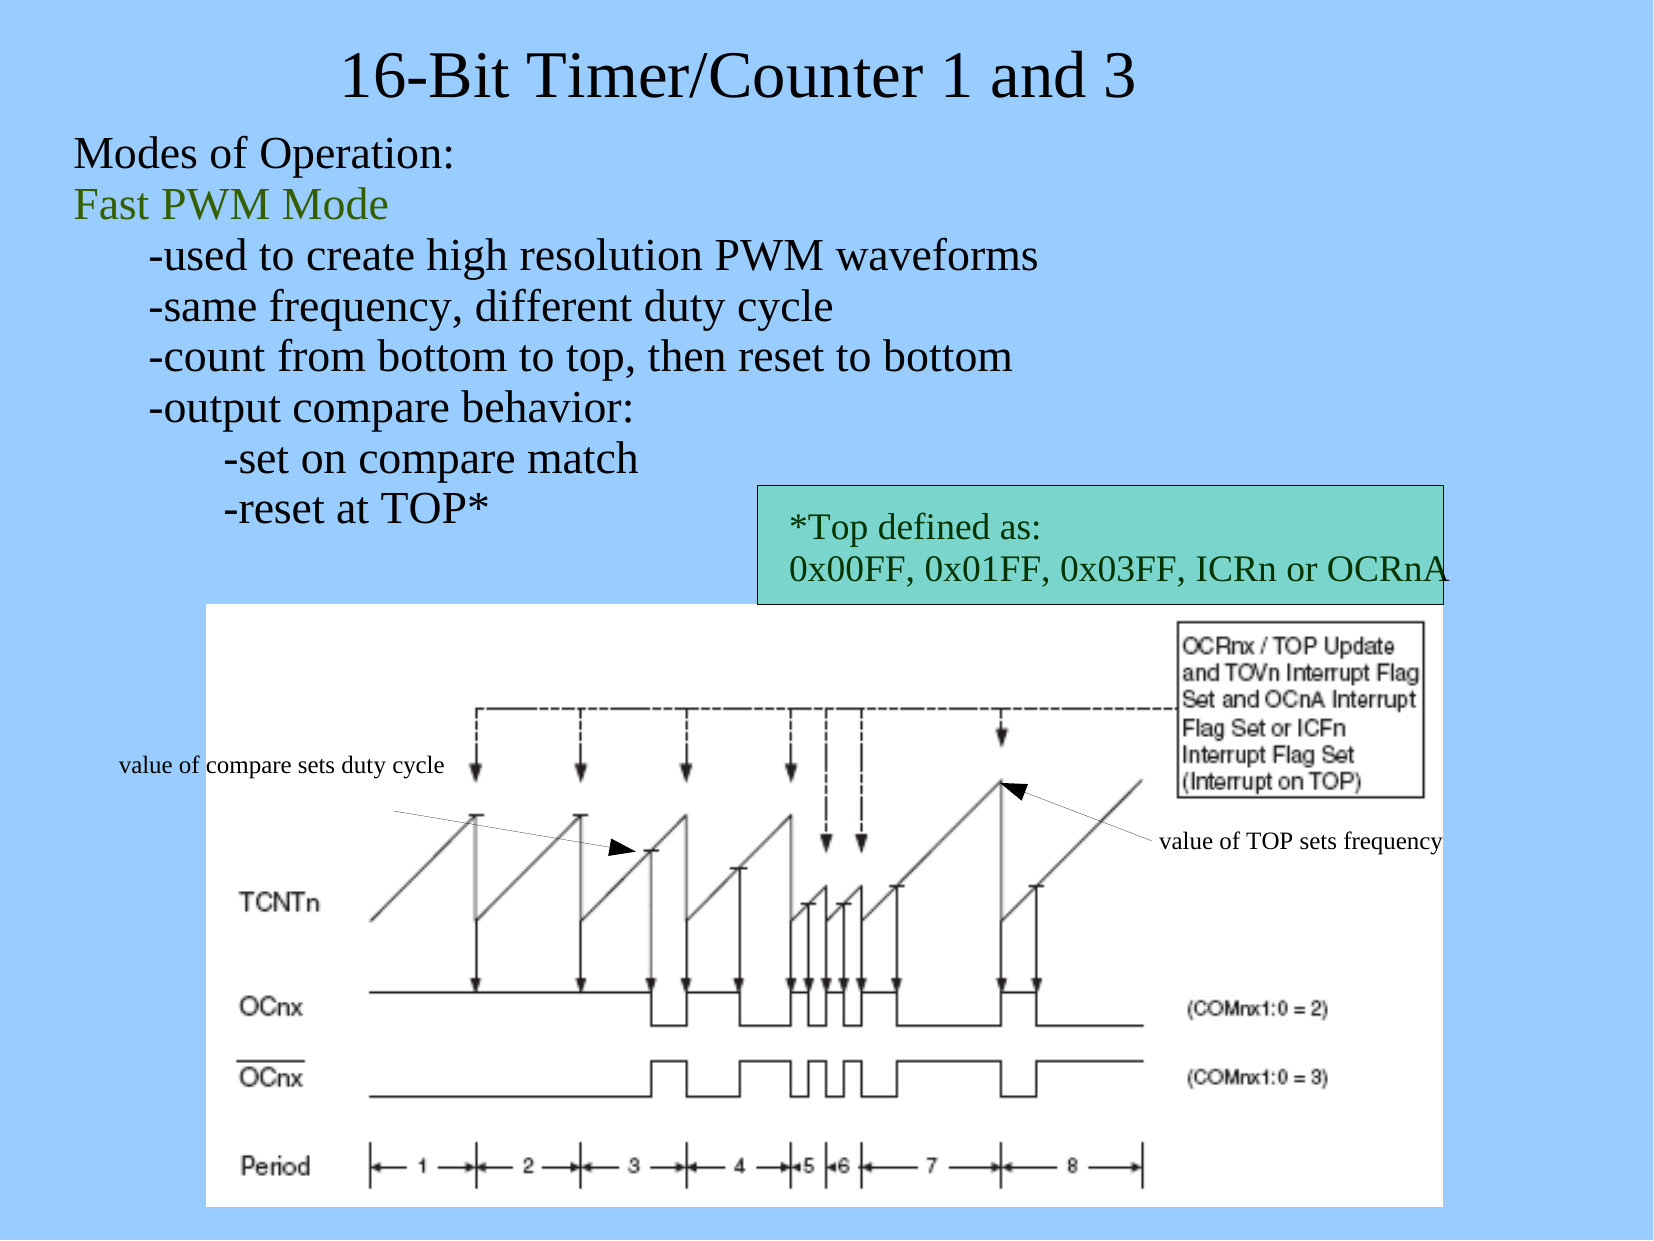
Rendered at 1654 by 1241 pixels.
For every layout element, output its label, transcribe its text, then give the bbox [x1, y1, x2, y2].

text_box 16-Bit Timer/Counter 1 and 3 [339, 38, 1201, 113]
text_box [757, 485, 1444, 605]
text_box value of TOP sets frequency [1159, 826, 1440, 855]
picture [206, 1201, 1443, 1207]
text_box value of compare sets duty cycle [118, 751, 441, 780]
text_box Modes of Operation: Fast PWM Mode -used to create high resolution PWM waveforms -same frequency, different duty cycle -count from bottom to top, then reset to bottom -output compare behavior: -set on compare match -reset at TOP* [73, 128, 1574, 1201]
